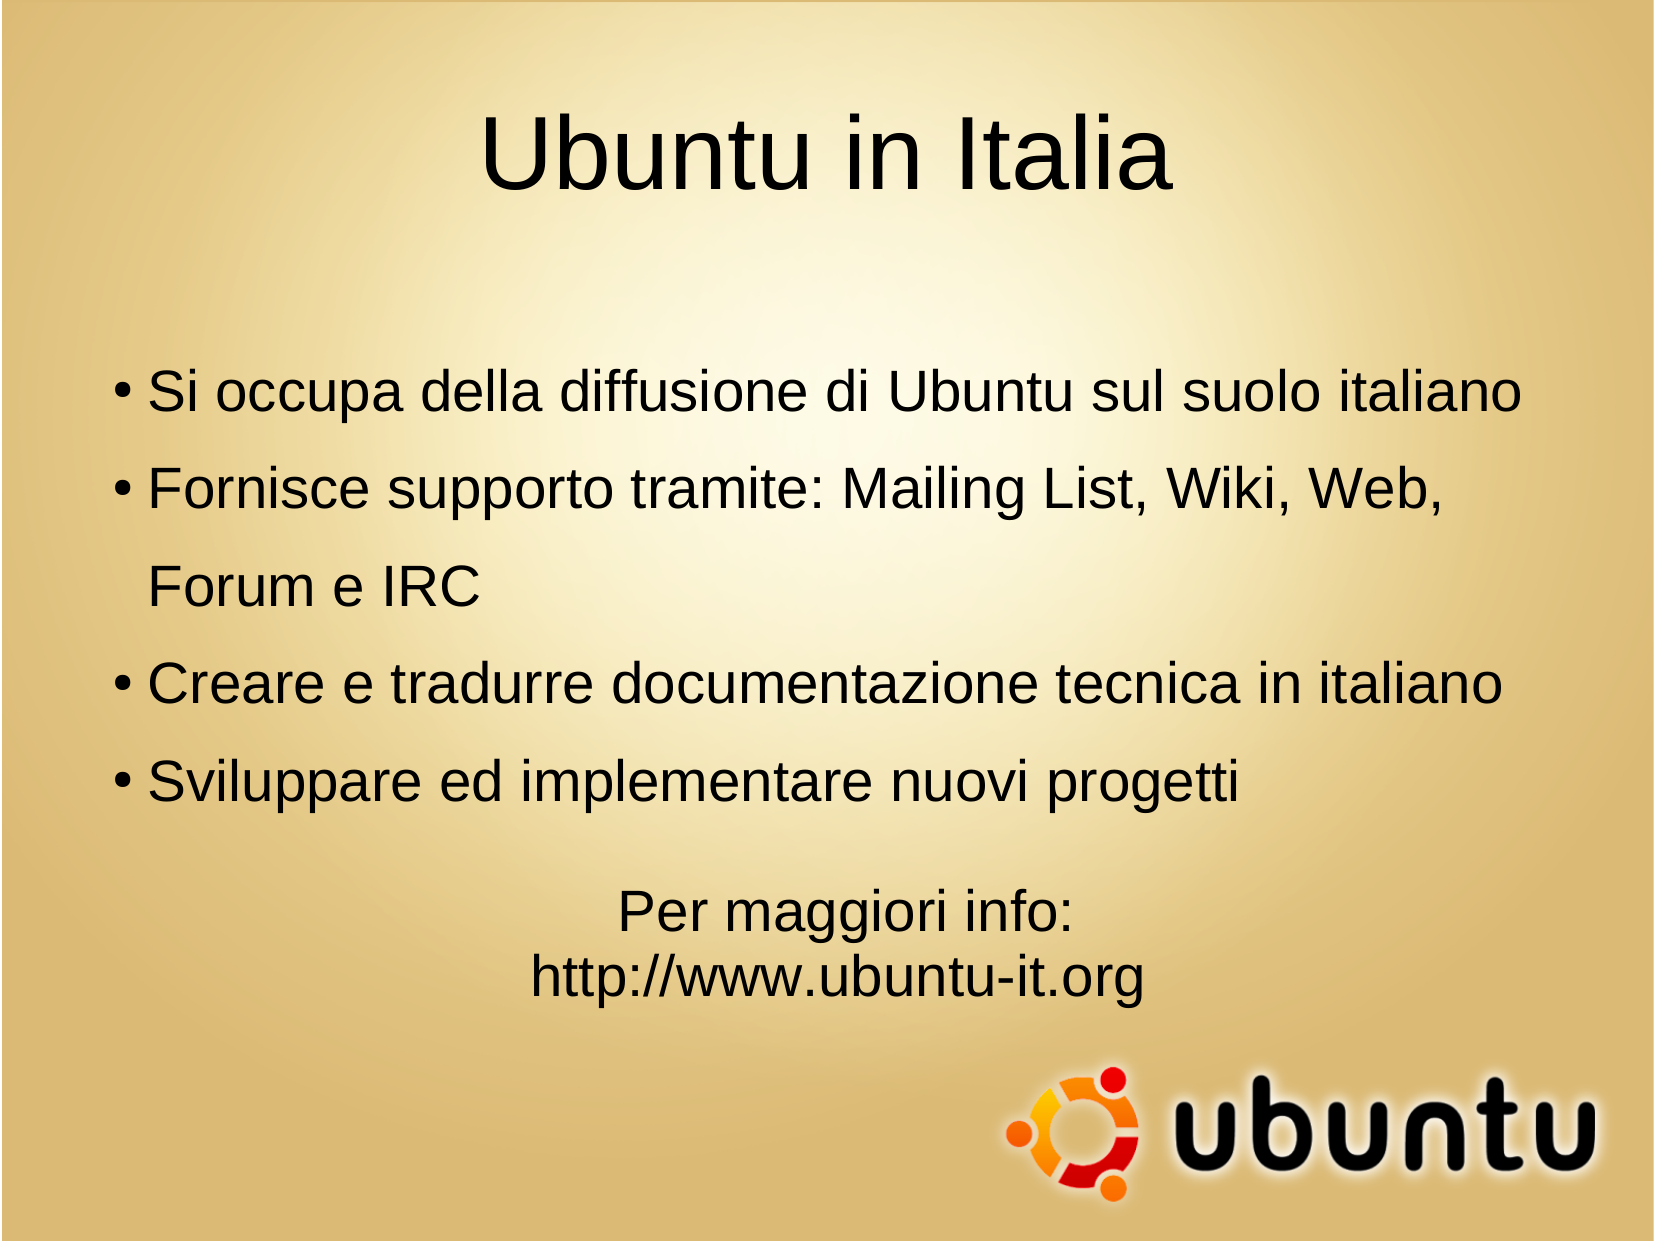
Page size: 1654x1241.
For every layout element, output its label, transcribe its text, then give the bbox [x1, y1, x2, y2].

title Ubuntu in Italia [82, 49, 1571, 257]
picture [2, 0, 1654, 1241]
subtitle Si occupa della diffusione di Ubuntu sul suolo italiano Fornisce supporto tramite: Mailing List, Wiki, Web, Forum e IRC Creare e tradurre documentazione tecnica in italiano Sviluppare ed implementare nuovi progetti Per maggiori info: http://www.ubuntu-it.org [76, 265, 1565, 1070]
